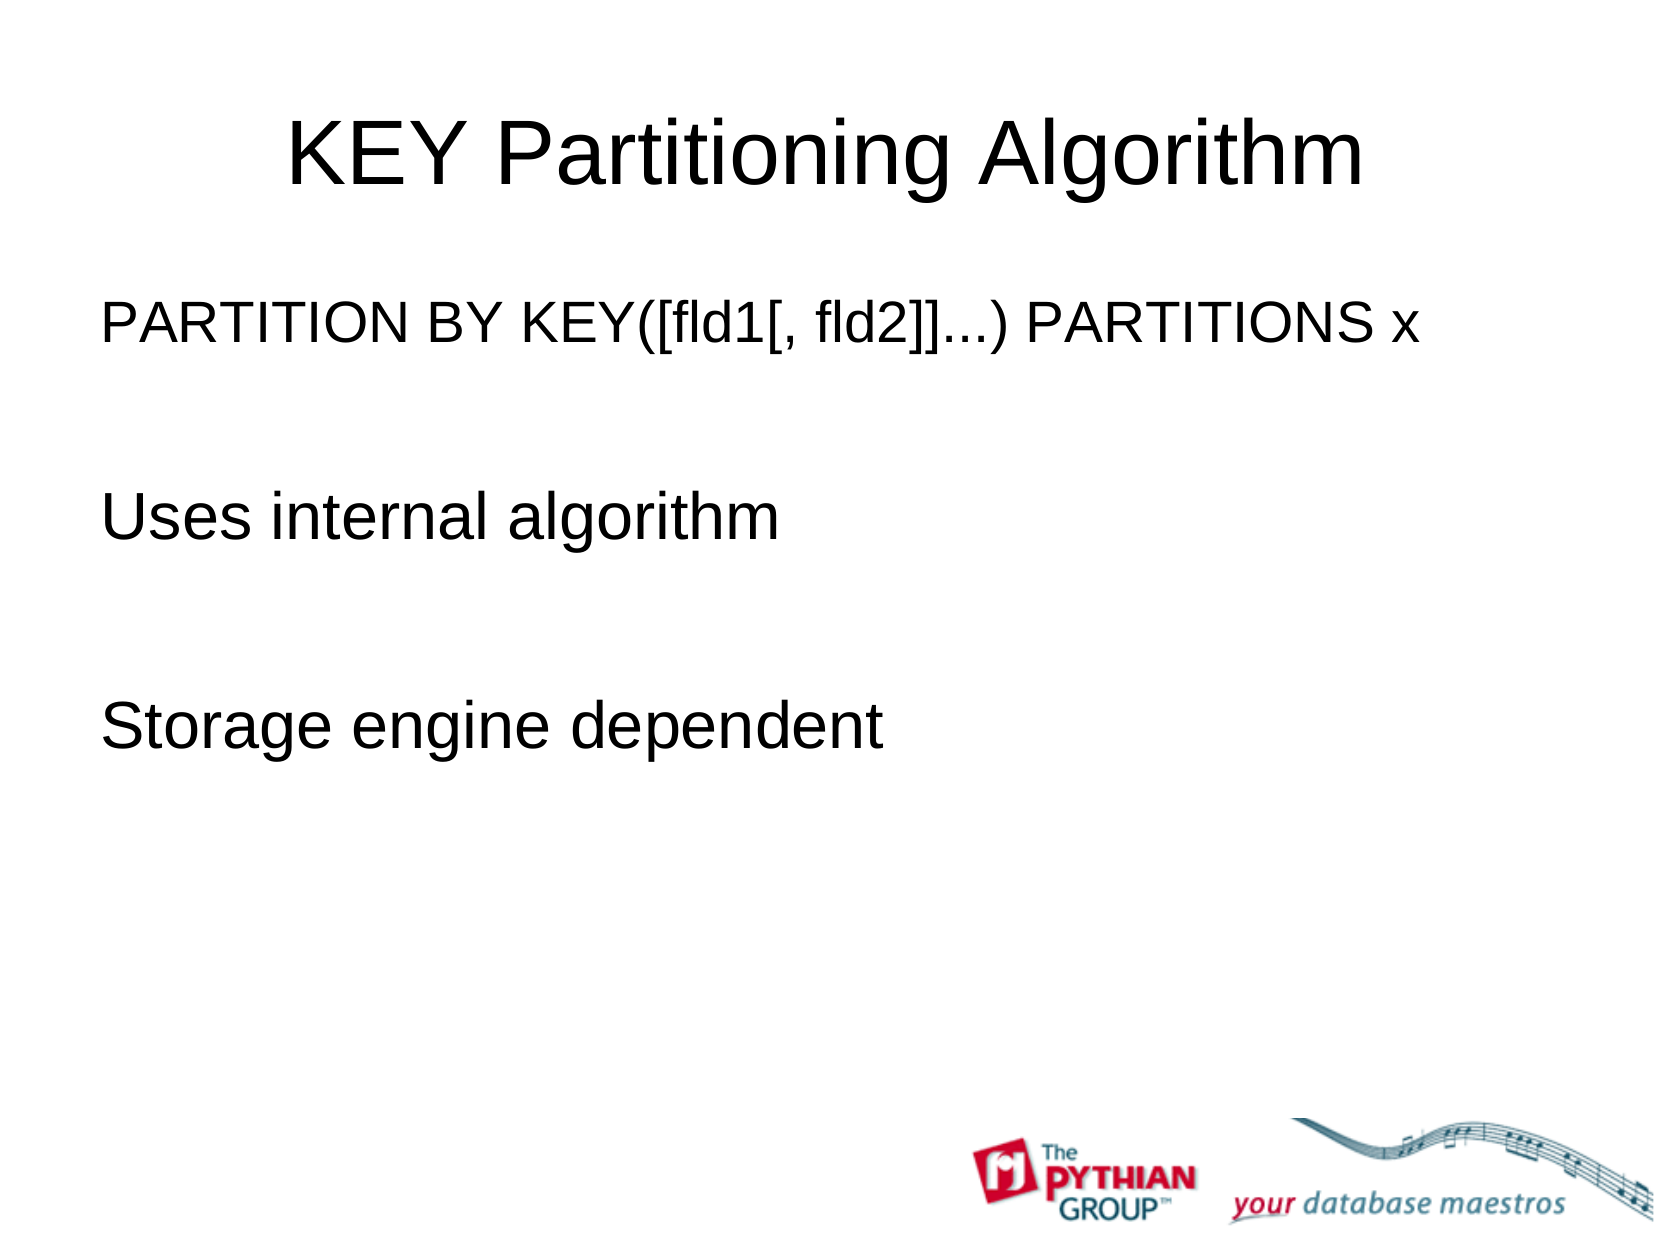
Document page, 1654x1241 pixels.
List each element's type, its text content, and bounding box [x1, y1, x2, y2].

list PARTITION BY KEY([fld1[, fld2]]...) PARTITIONS x Uses internal algorithm Storage engine dependent [82, 290, 1571, 1094]
picture [955, 1118, 1654, 1241]
title KEY Partitioning Algorithm [82, 49, 1571, 257]
